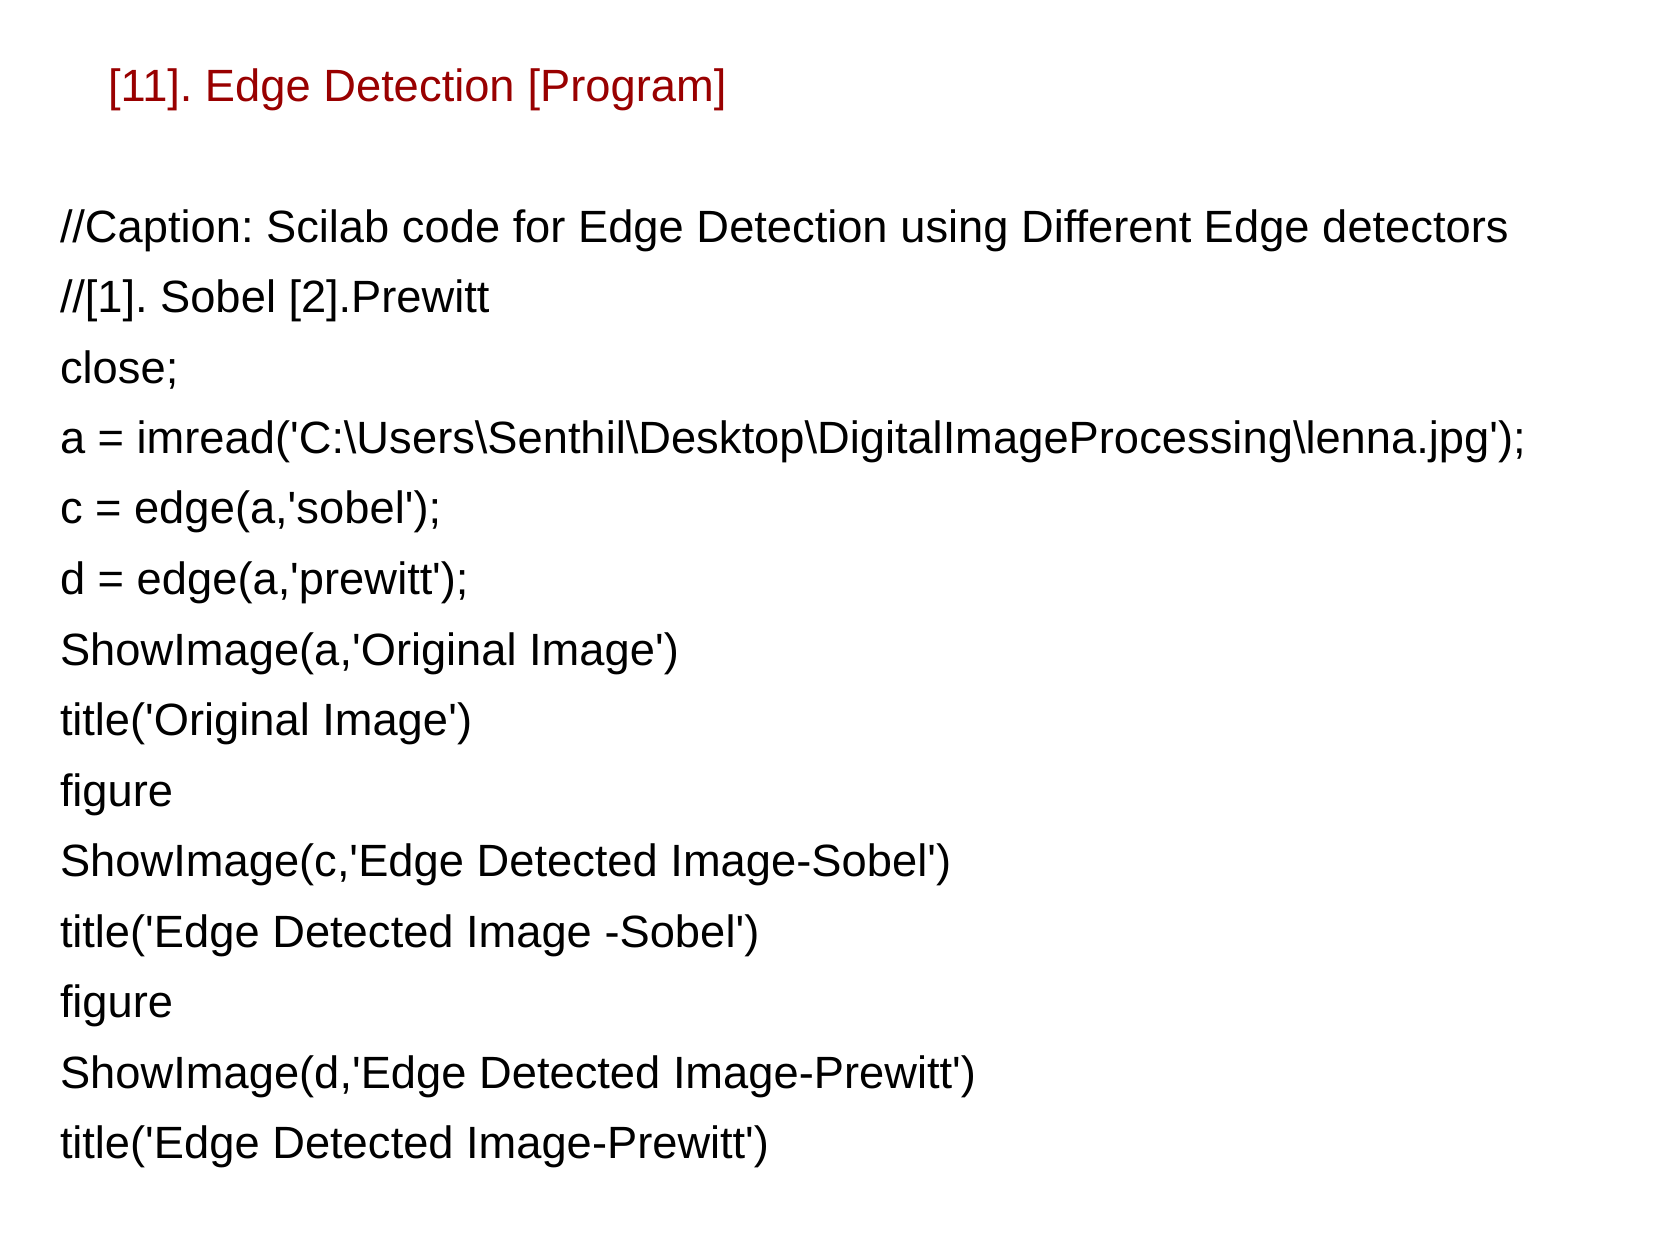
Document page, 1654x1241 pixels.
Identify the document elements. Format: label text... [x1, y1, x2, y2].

list [11]. Edge Detection [Program] //Caption: Scilab code for Edge Detection using Different Edge detectors //[1]. Sobel [2].Prewitt close; a = imread('C:\Users\Senthil\Desktop\DigitalImageProcessing\lenna.jpg'); c = edge(a,'sobel'); d = edge(a,'prewitt'); ShowImage(a,'Original Image') title('Original Image') figure ShowImage(c,'Edge Detected Image-Sobel') title('Edge Detected Image -Sobel') figure ShowImage(d,'Edge Detected Image-Prewitt') title('Edge Detected Image-Prewitt') [60, 60, 1606, 1171]
